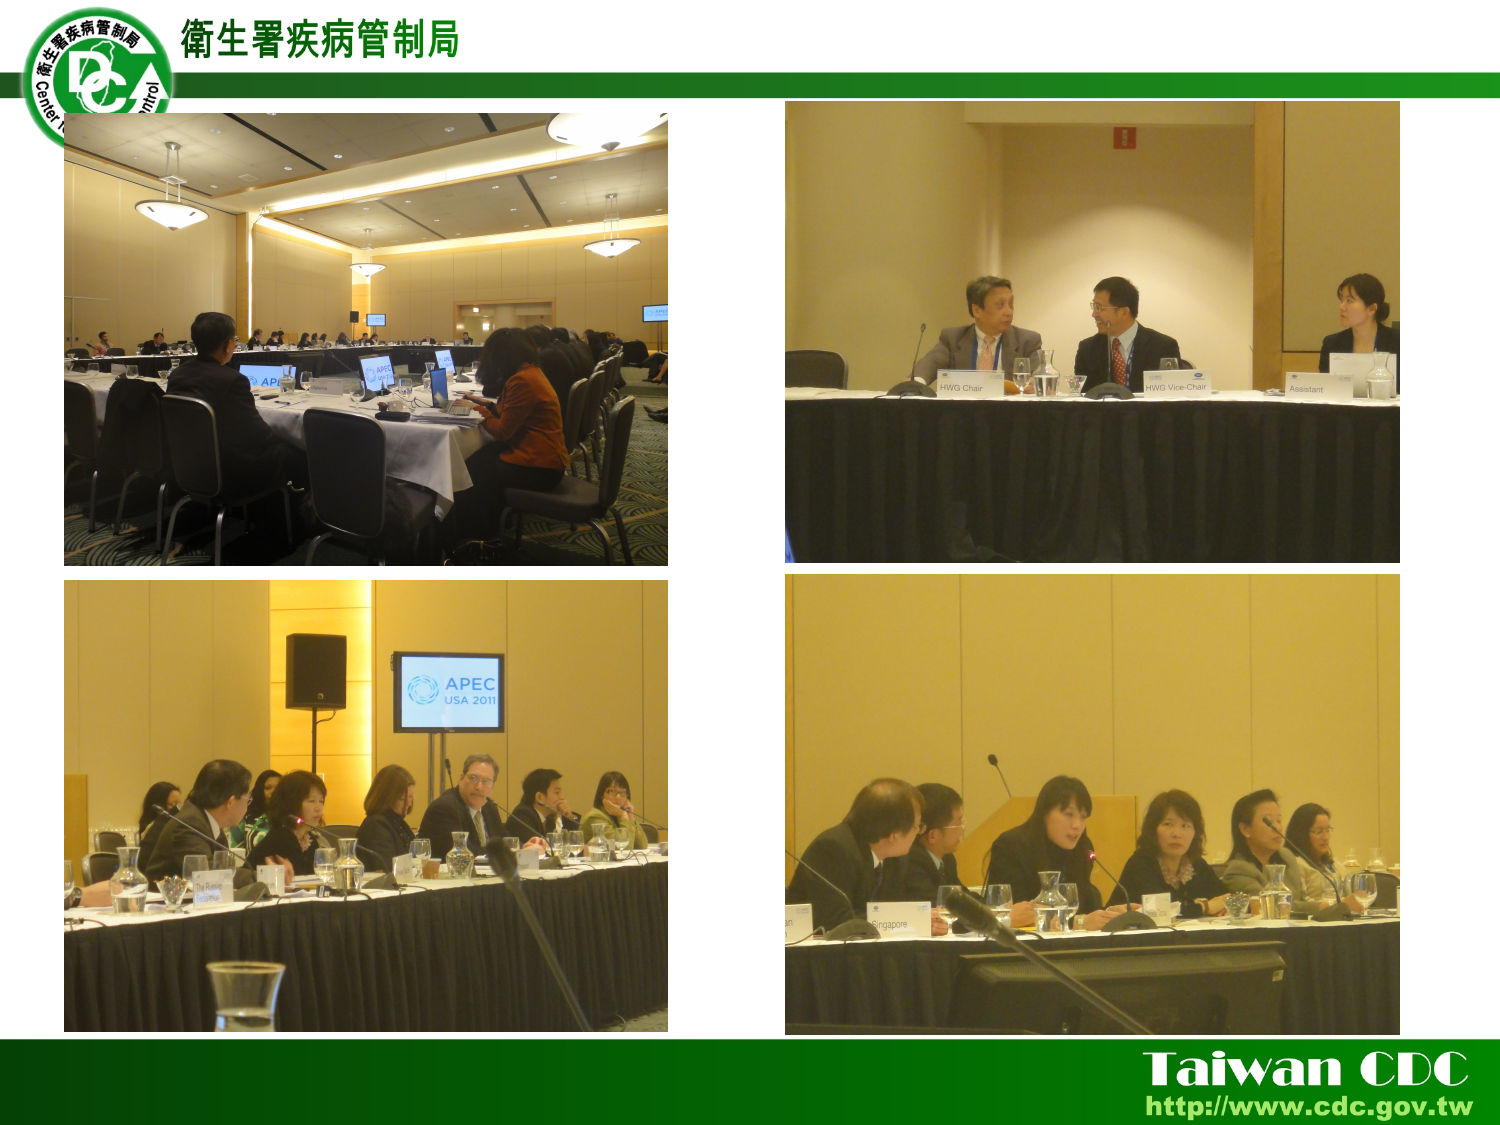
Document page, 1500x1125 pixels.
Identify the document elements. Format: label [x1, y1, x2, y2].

picture [64, 580, 668, 1032]
picture [785, 101, 1400, 563]
picture [64, 113, 668, 566]
picture [785, 574, 1400, 1035]
